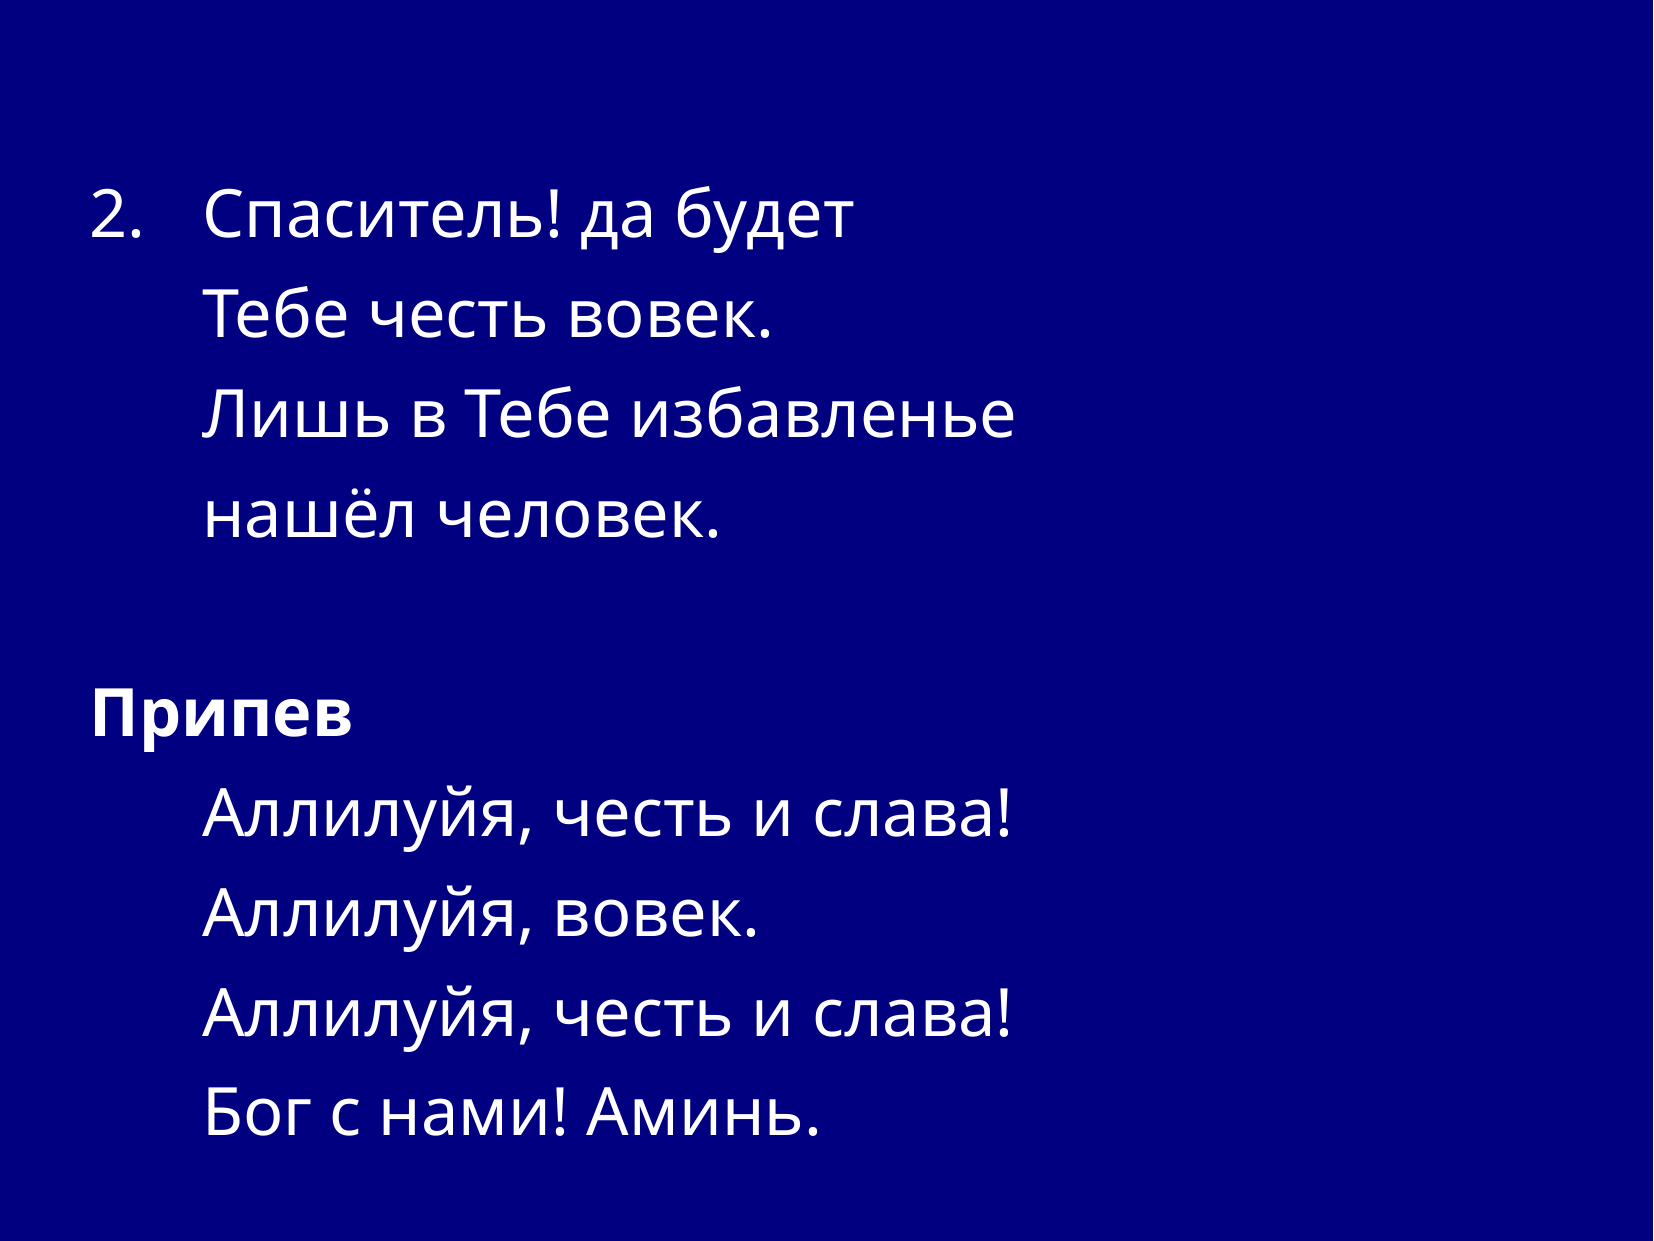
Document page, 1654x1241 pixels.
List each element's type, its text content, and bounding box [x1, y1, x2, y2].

text_box 2. Спаситель! да будет Тебе честь вовек. Лишь в Тебе избавленье нашёл человек. Припев Аллилуйя, честь и слава! Аллилуйя, вовек. Аллилуйя, честь и слава! Бог с нами! Аминь. [75, 150, 1576, 1163]
